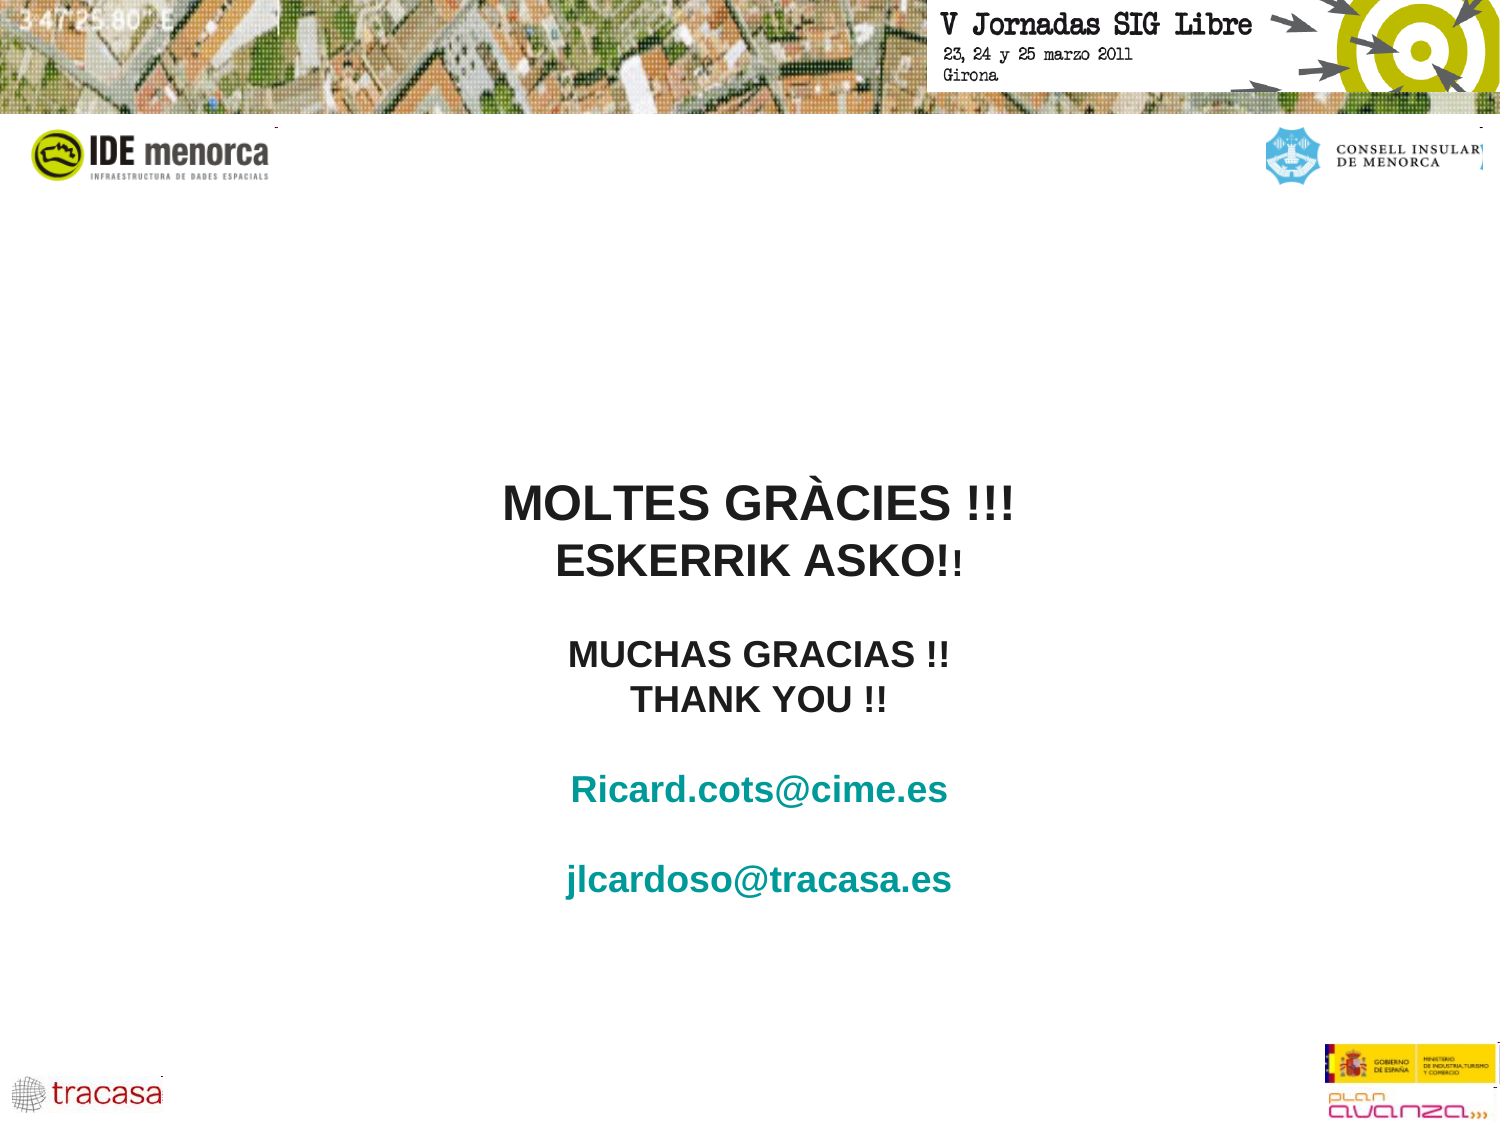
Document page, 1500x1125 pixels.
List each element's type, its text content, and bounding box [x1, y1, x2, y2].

picture [12, 1076, 163, 1113]
picture [29, 127, 278, 185]
picture [1328, 1087, 1497, 1125]
text_box MOLTES GRÀCIES !!! ESKERRIK ASKO!! MUCHAS GRACIAS !! THANK YOU !! Ricard.cots@cime.es jlcardoso@tracasa.es [487, 462, 1032, 953]
picture [1266, 127, 1483, 185]
picture [0, 0, 1500, 114]
picture [1325, 1042, 1500, 1085]
